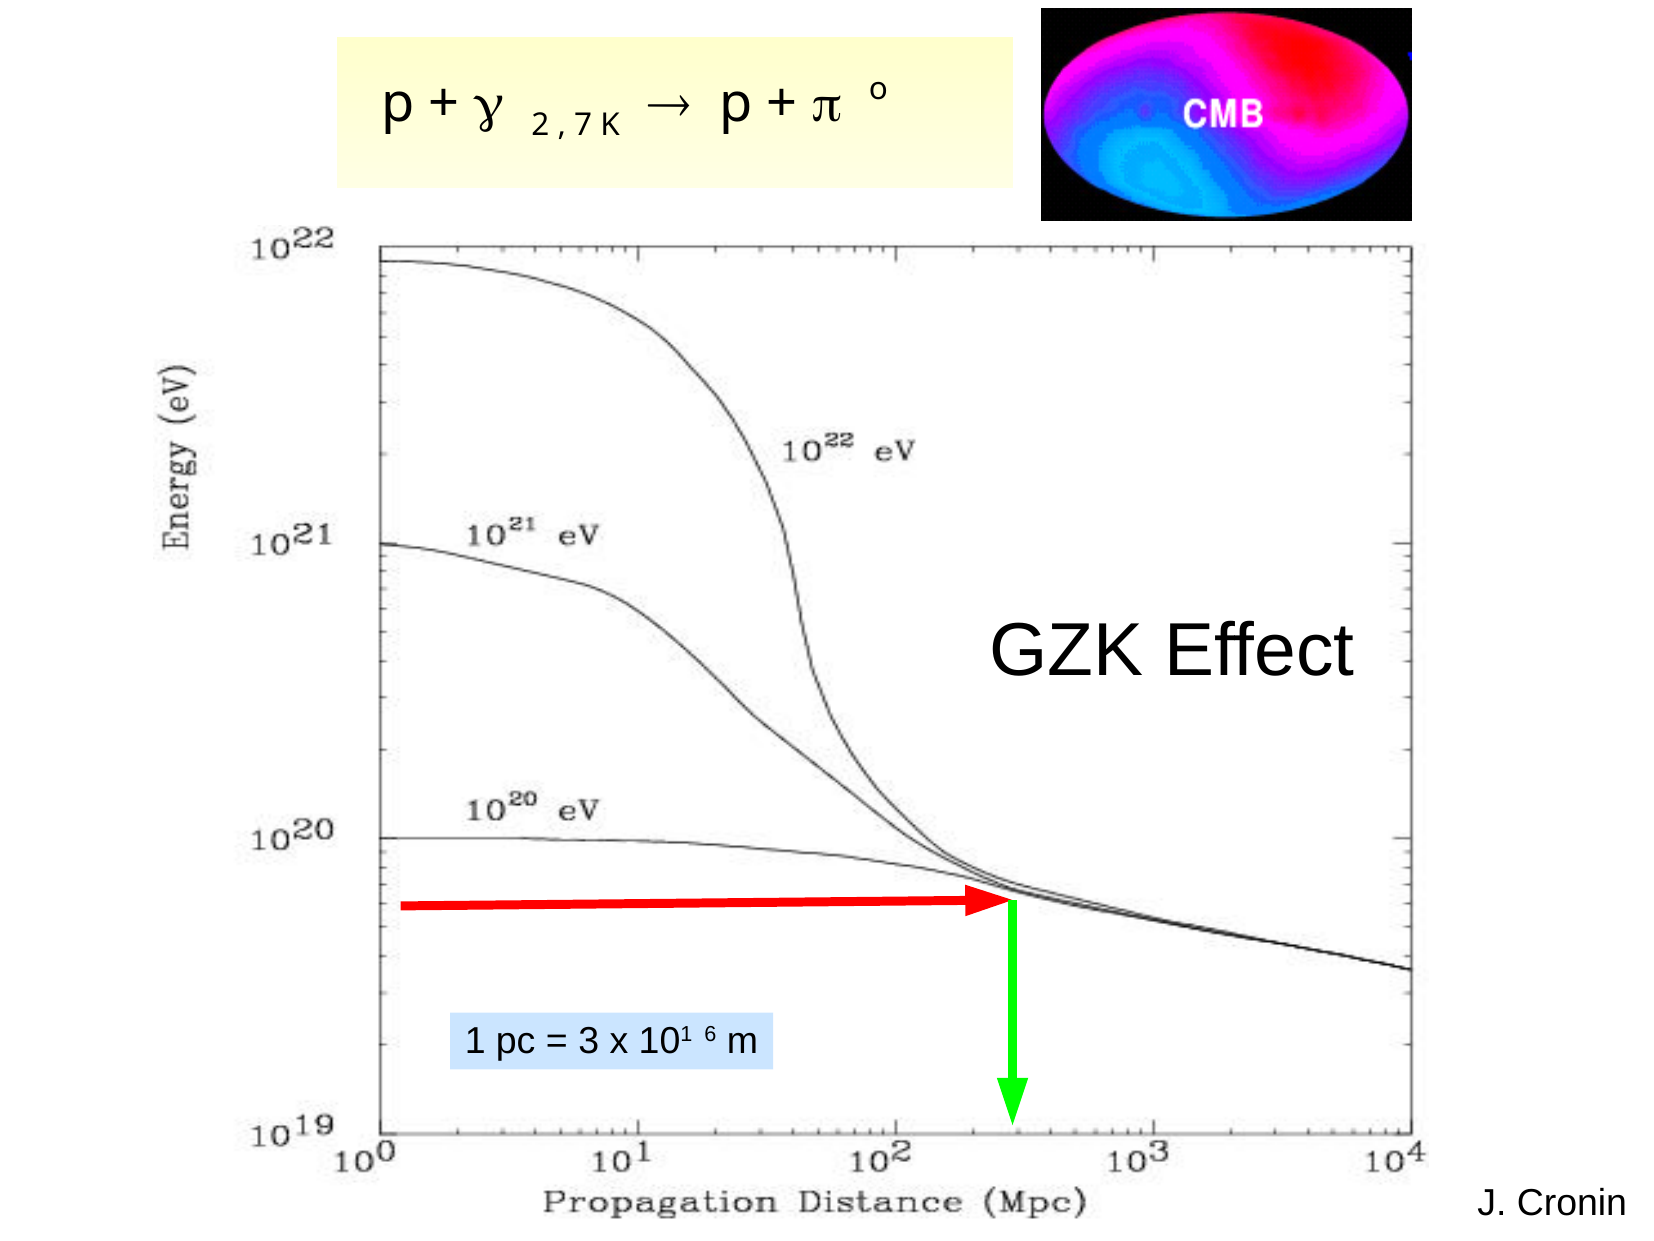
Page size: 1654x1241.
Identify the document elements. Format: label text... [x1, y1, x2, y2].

text_box p +  2 , 7 K  p +  o [291, 60, 1040, 152]
text_box [337, 37, 1013, 60]
picture [1041, 8, 1412, 221]
text_box J. Cronin [1462, 1174, 1642, 1232]
text_box [337, 152, 1013, 188]
picture [153, 225, 1429, 1223]
text_box 1 pc = 3 x 101 6 m [450, 1012, 774, 1070]
text_box GZK Effect [975, 600, 1370, 699]
